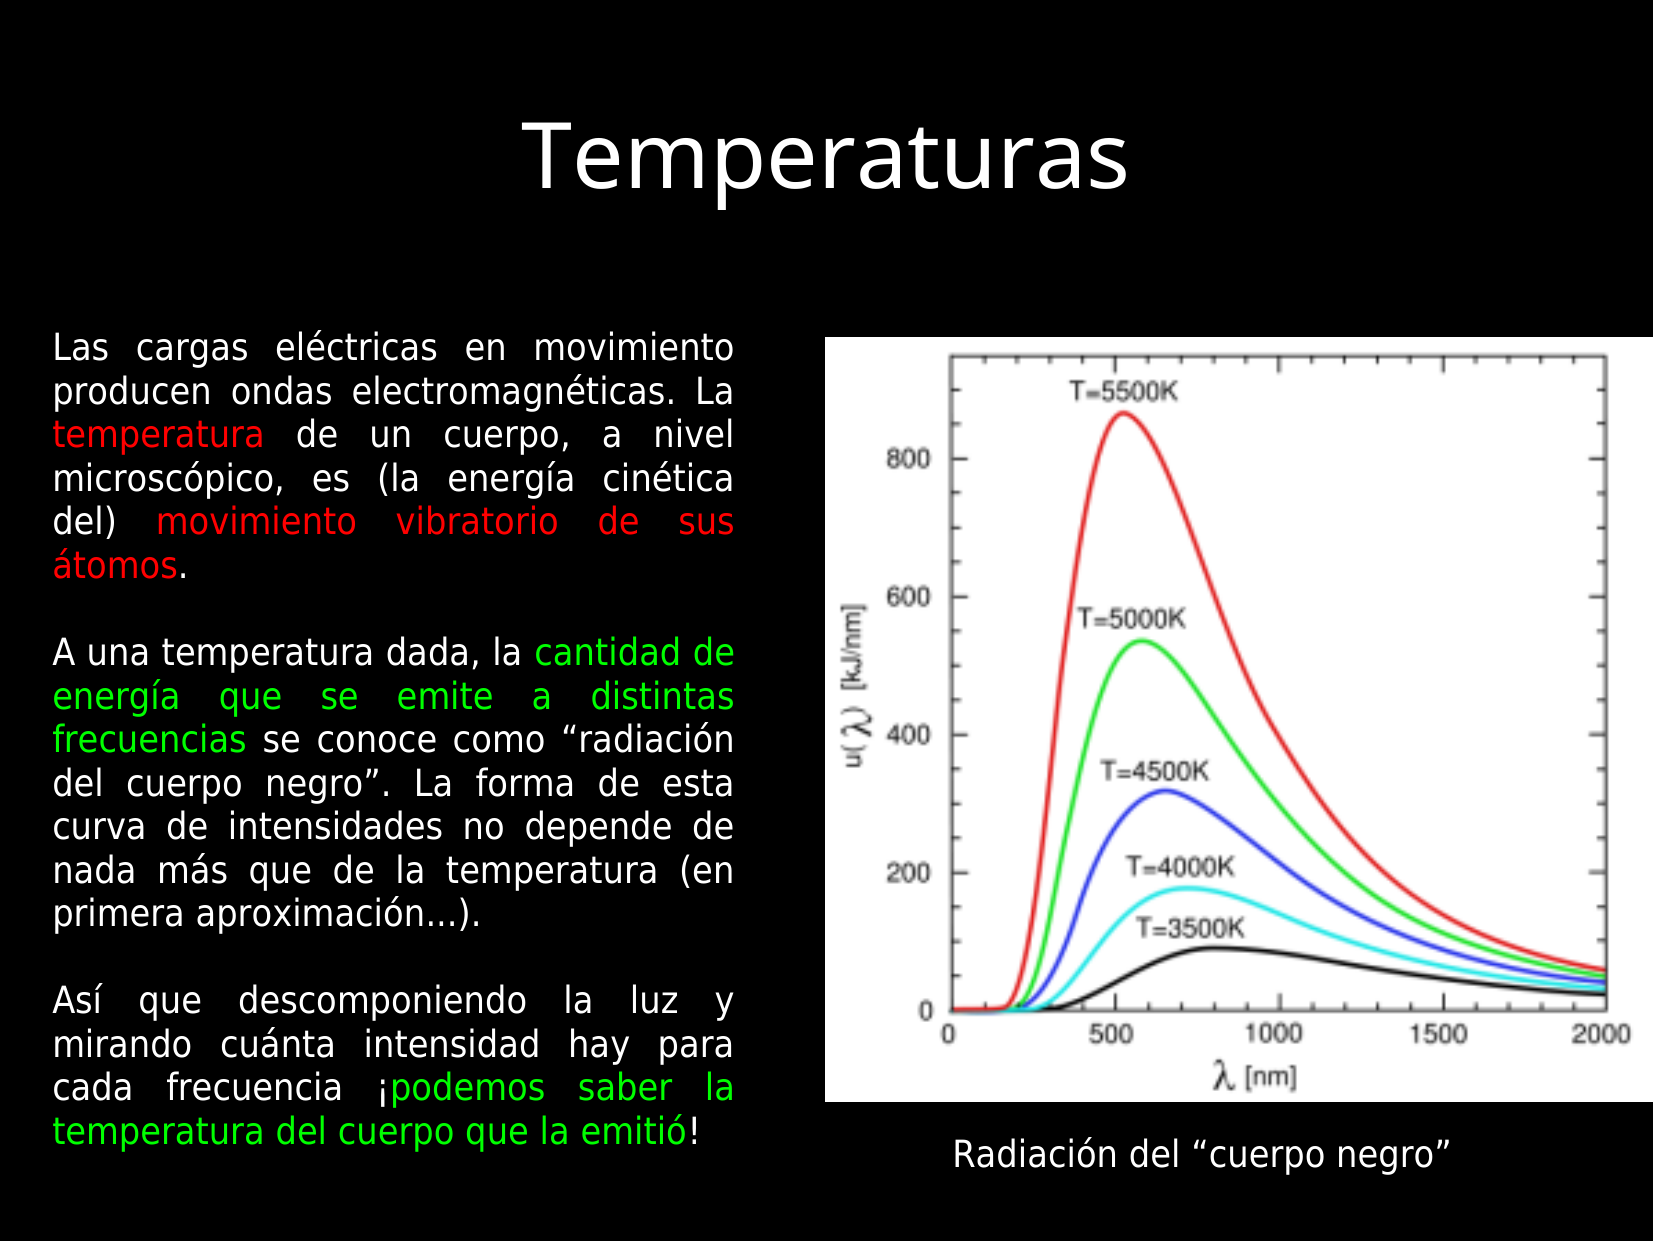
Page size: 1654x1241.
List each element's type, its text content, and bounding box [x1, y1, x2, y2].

title Temperaturas [82, 56, 1571, 250]
text_box Radiación del “cuerpo negro” [937, 1125, 1613, 1184]
text_box Las cargas eléctricas en movimiento producen ondas electromagnéticas. La temperatura de un cuerpo, a nivel microscópico, es (la energía cinética del) movimiento vibratorio de sus átomos. A una temperatura dada, la cantidad de energía que se emite a distintas frecuencias se conoce como “radiación del cuerpo negro”. La forma de esta curva de intensidades no depende de nada más que de la temperatura (en primera aproximación...). Así que descomponiendo la luz y mirando cuánta intensidad hay para cada frecuencia ¡podemos saber la temperatura del cuerpo que la emitió! [37, 318, 751, 1118]
picture [825, 337, 1653, 1102]
